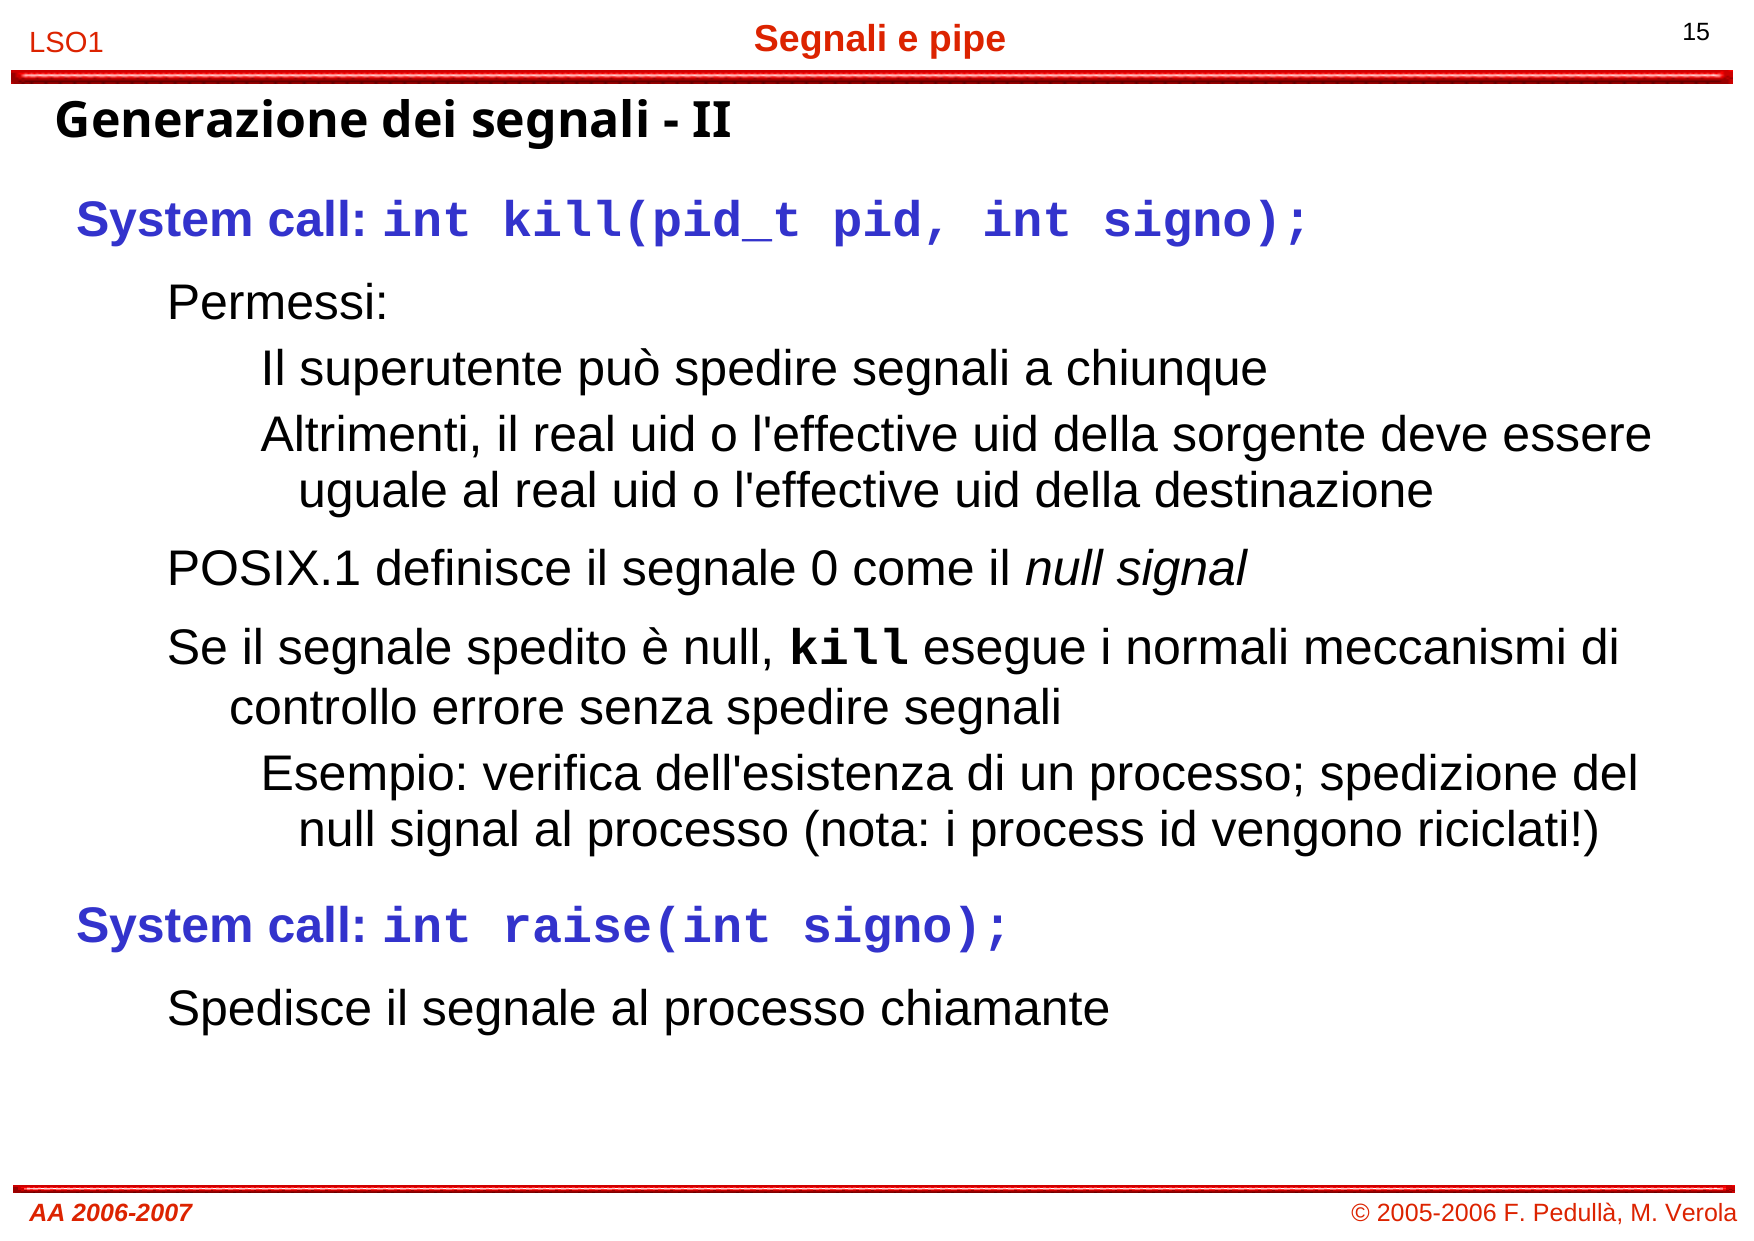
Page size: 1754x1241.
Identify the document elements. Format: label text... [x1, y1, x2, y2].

title Generazione dei segnali - II [40, 72, 1714, 168]
picture [11, 70, 1733, 84]
picture [13, 1185, 1735, 1193]
list System call: int kill(pid_t pid, int signo); Permessi: Il superutente può spedire segnali a chiunque Altrimenti, il real uid o l'effective uid della sorgente deve essere uguale al real uid o l'effective uid della destinazione POSIX.1 definisce il segnale 0 come il null signal Se il segnale spedito è null, kill esegue i normali meccanismi di controllo errore senza spedire segnali Esempio: verifica dell'esistenza di un processo; spedizione del null signal al processo (nota: i process id vengono riciclati!) System call: int raise(int signo); Spedisce il segnale al processo chiamante [58, 183, 1696, 1188]
